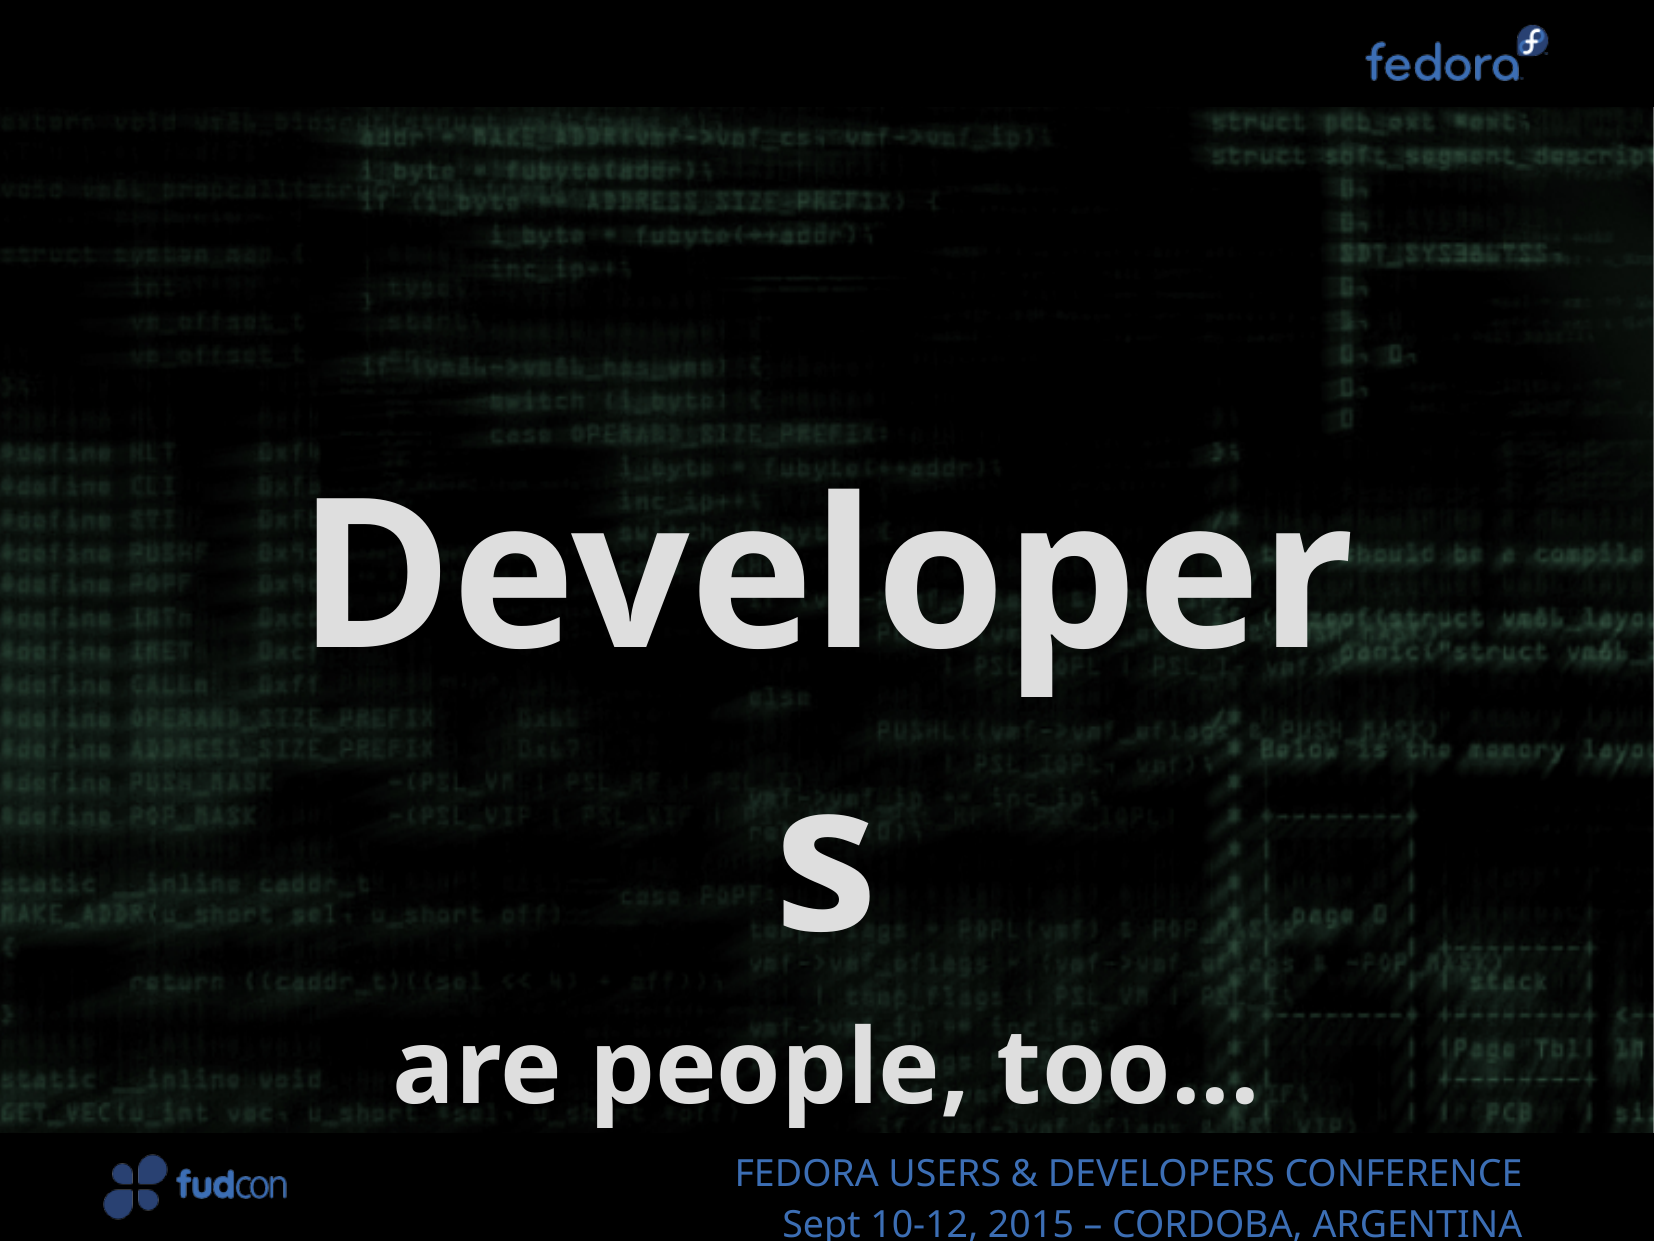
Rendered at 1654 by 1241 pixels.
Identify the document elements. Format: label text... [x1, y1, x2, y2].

text_box Developers are people, too... [233, 417, 1421, 823]
picture [0, 0, 1654, 1241]
